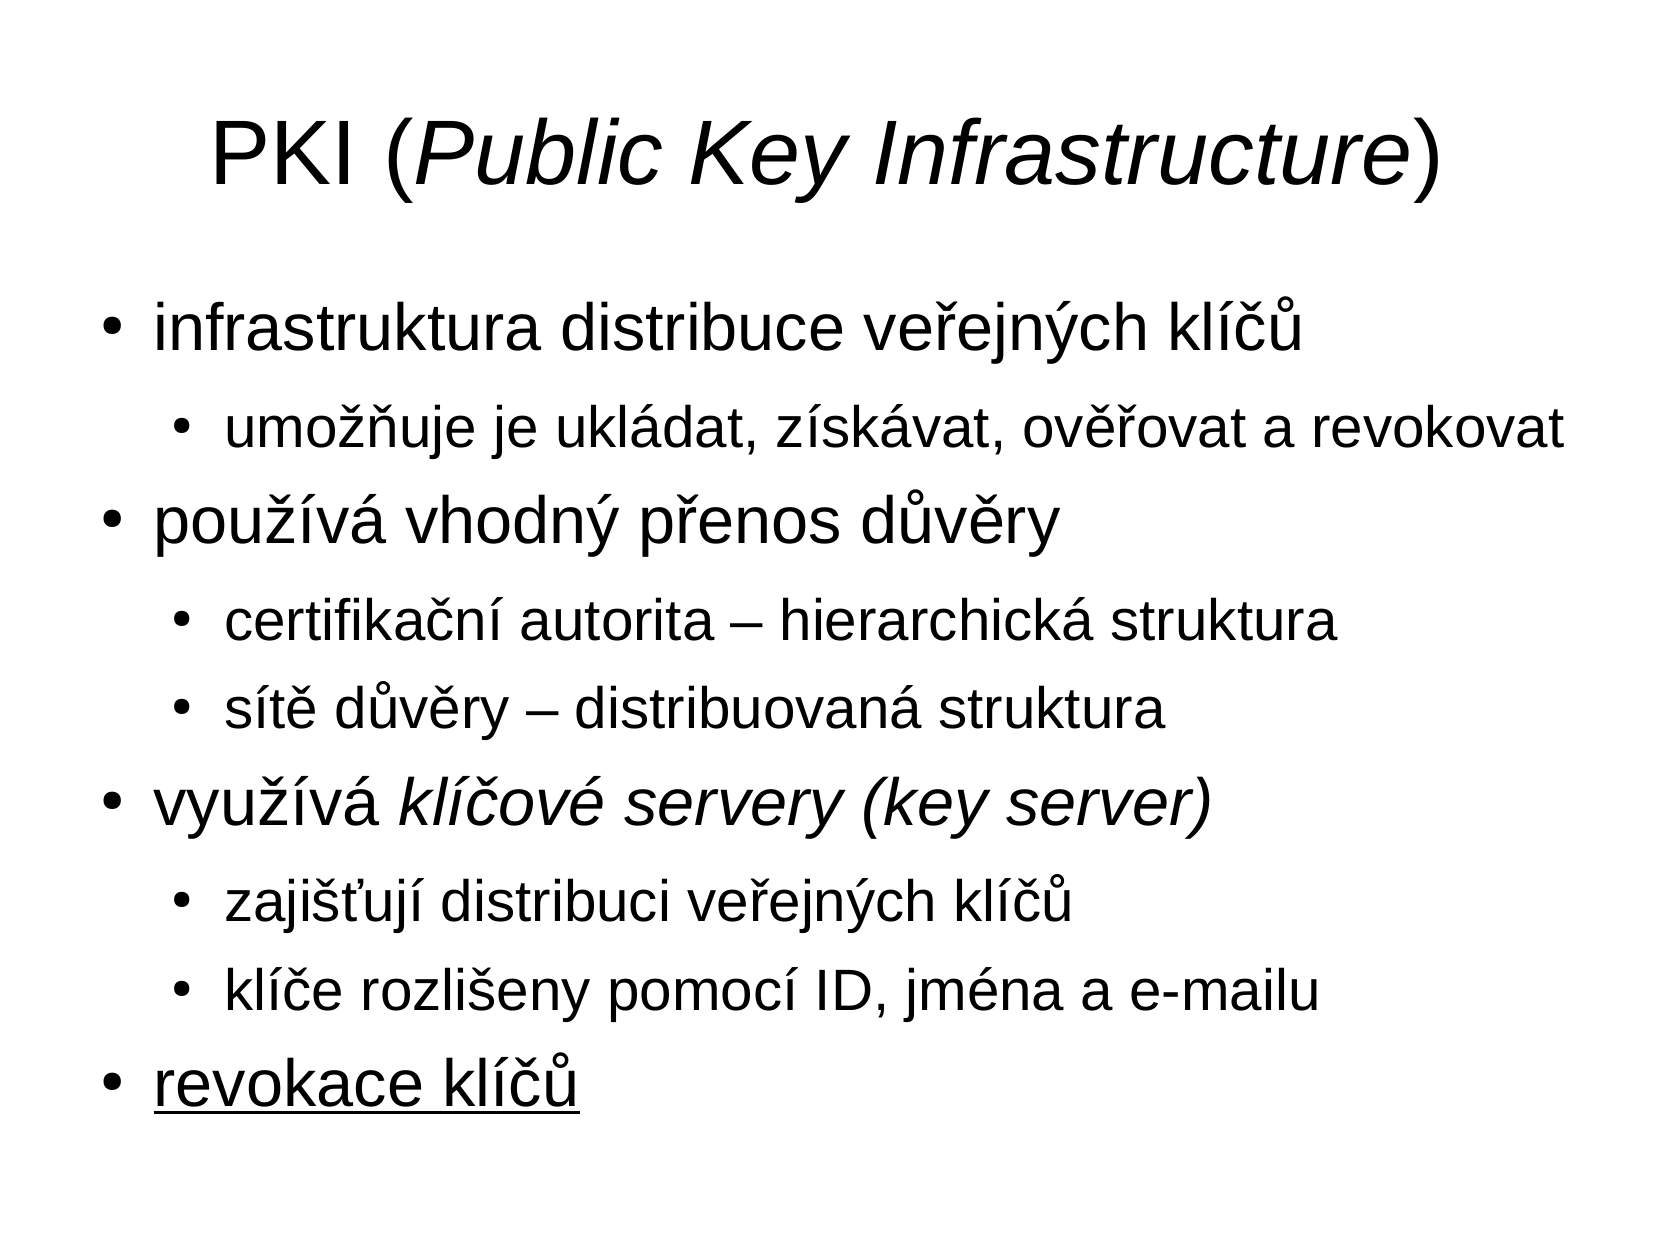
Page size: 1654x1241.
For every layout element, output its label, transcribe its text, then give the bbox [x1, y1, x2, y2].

list infrastruktura distribuce veřejných klíčů umožňuje je ukládat, získávat, ověřovat a revokovat používá vhodný přenos důvěry certifikační autorita – hierarchická struktura sítě důvěry – distribuovaná struktura využívá klíčové servery (key server) zajišťují distribuci veřejných klíčů klíče rozlišeny pomocí ID, jména a e-mailu revokace klíčů [82, 290, 1625, 1122]
title PKI (Public Key Infrastructure) [82, 56, 1571, 250]
